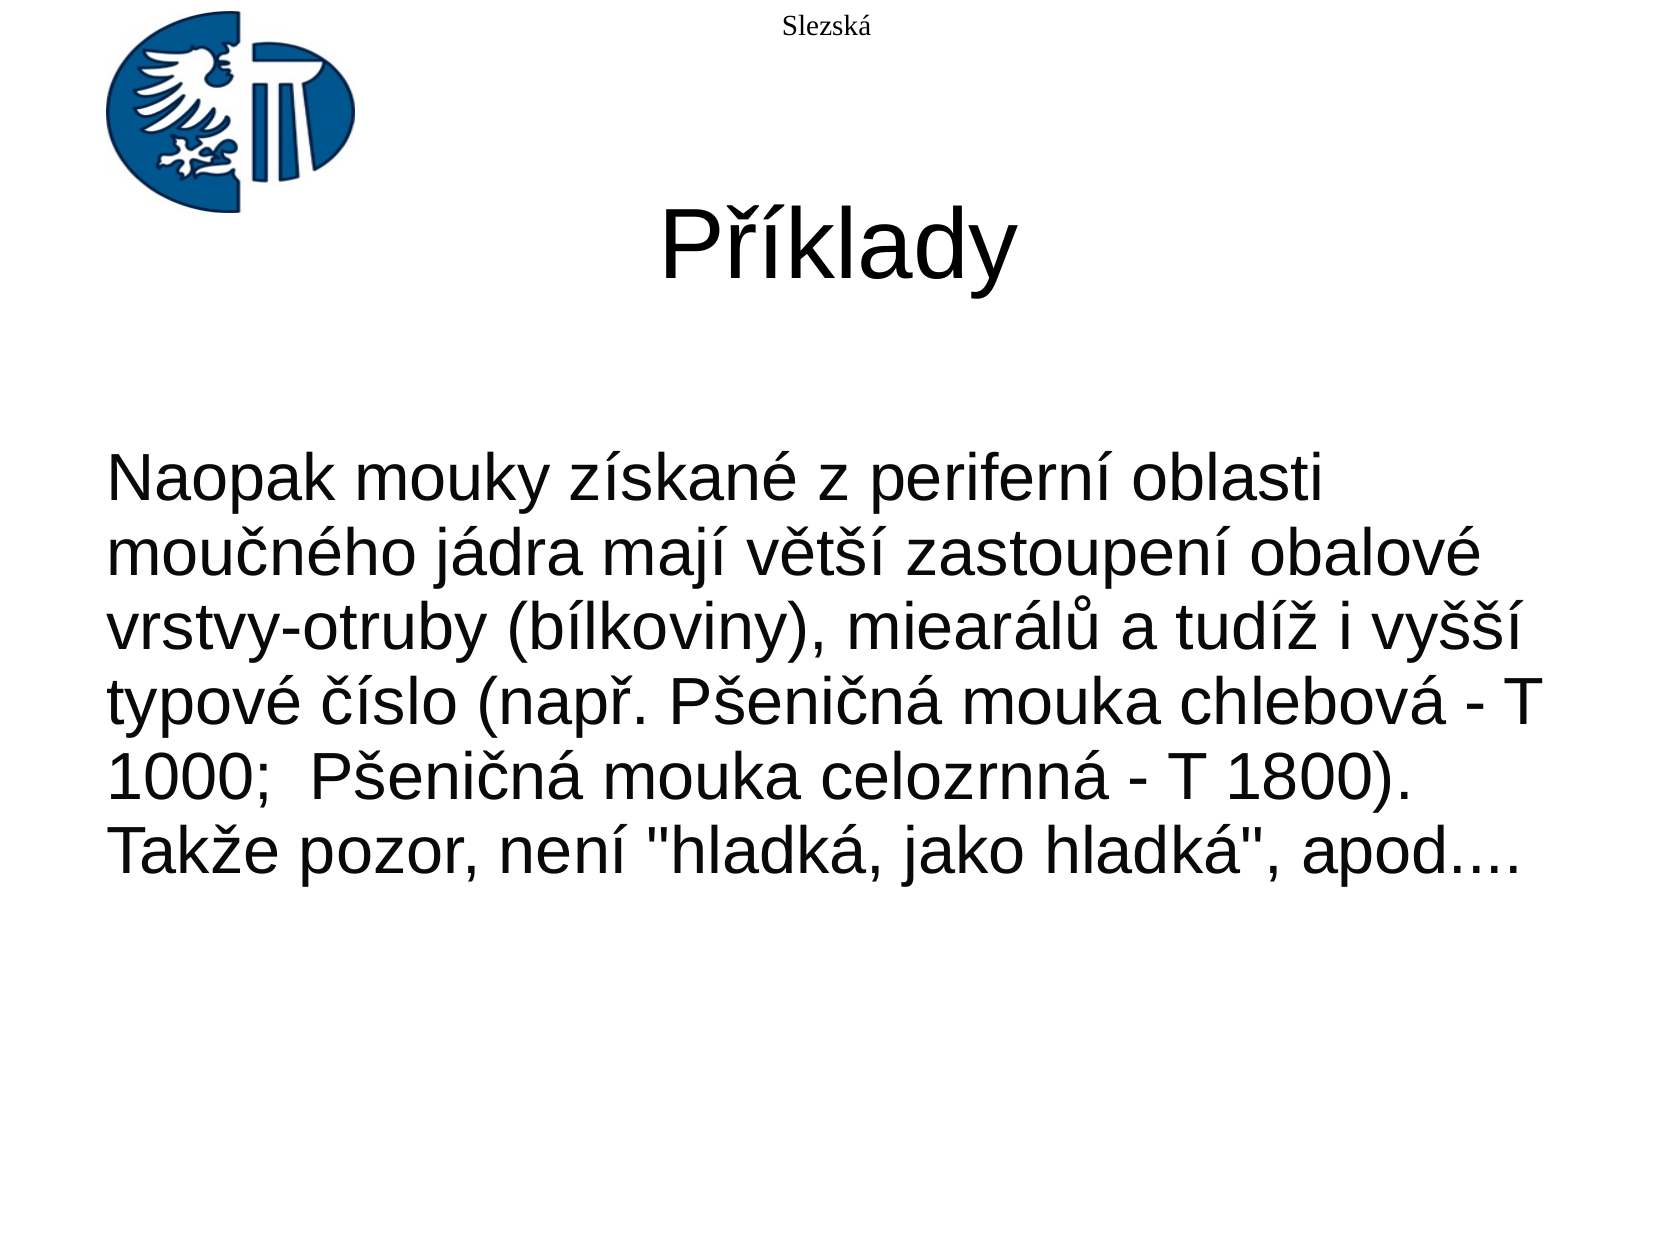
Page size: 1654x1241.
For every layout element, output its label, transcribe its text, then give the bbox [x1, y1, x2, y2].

picture [106, 11, 355, 85]
subtitle Naopak mouky získané z periferní oblasti moučného jádra mají větší zastoupení obalové vrstvy-otruby (bílkoviny), miearálů a tudíž i vyšší typové číslo (např. Pšeničná mouka chlebová - T 1000; Pšeničná mouka celozrnná - T 1800). Takže pozor, není "hladká, jako hladká", apod.... [106, 386, 1595, 1092]
title Příklady [94, 85, 1583, 402]
